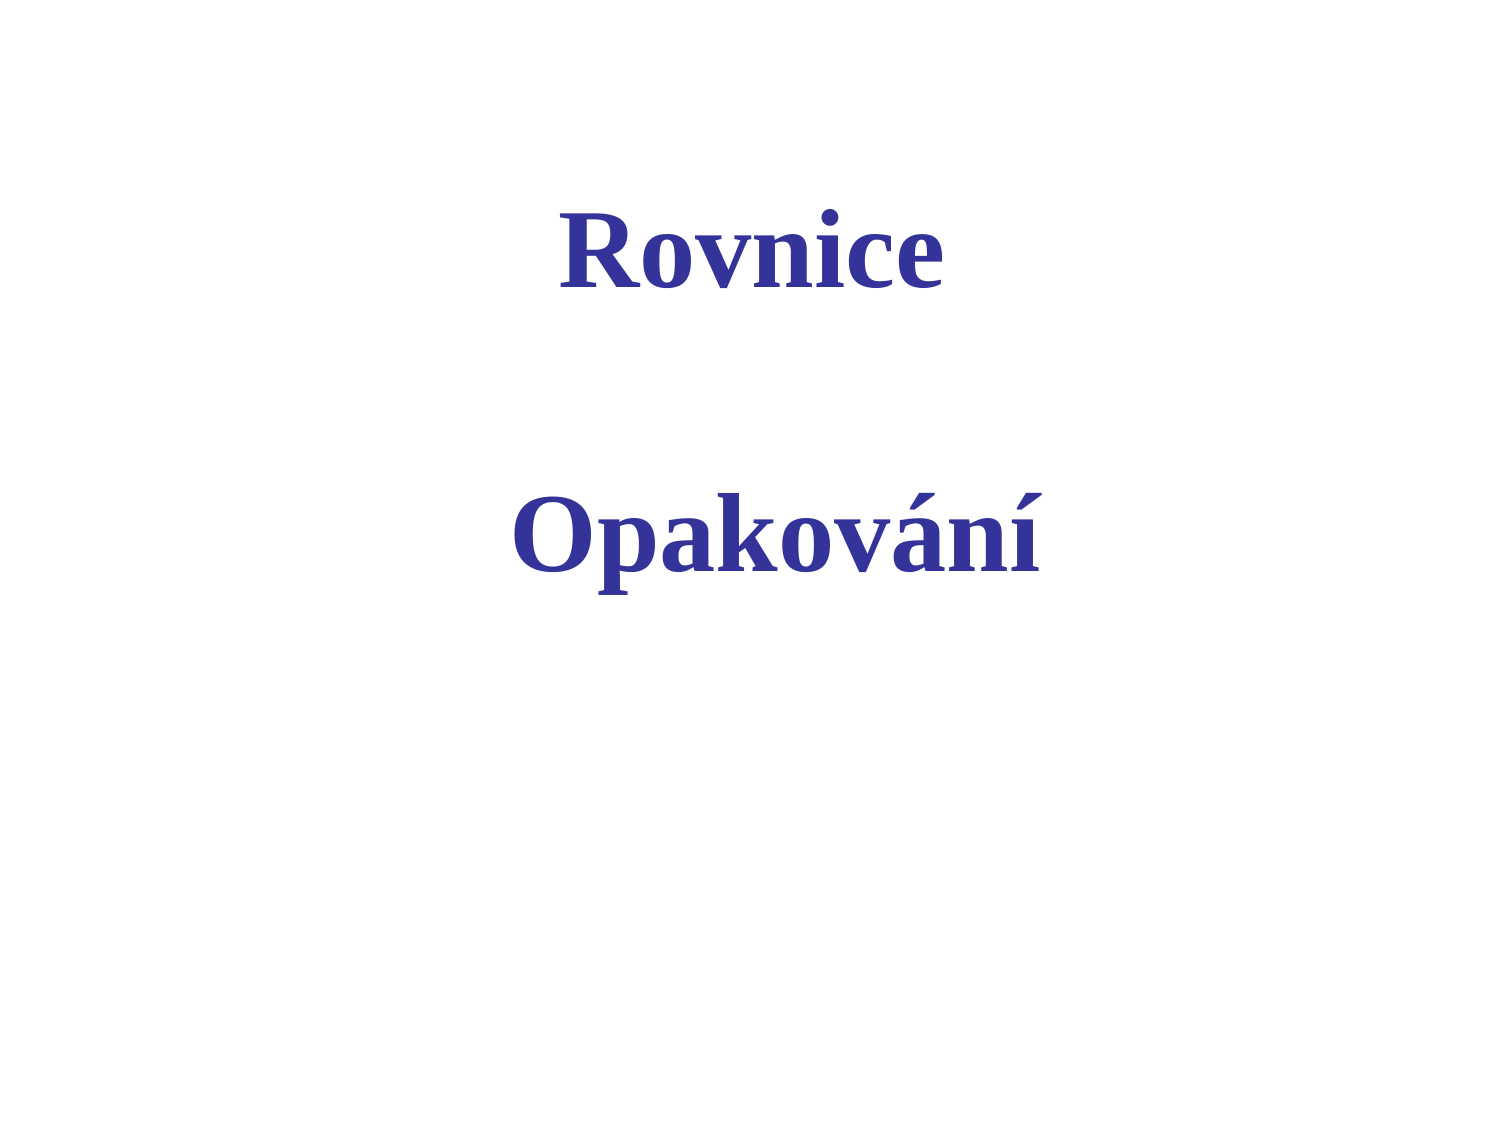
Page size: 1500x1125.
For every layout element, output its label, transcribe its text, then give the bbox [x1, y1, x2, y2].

text_box Opakování [100, 432, 1451, 621]
text_box Rovnice [76, 148, 1427, 337]
